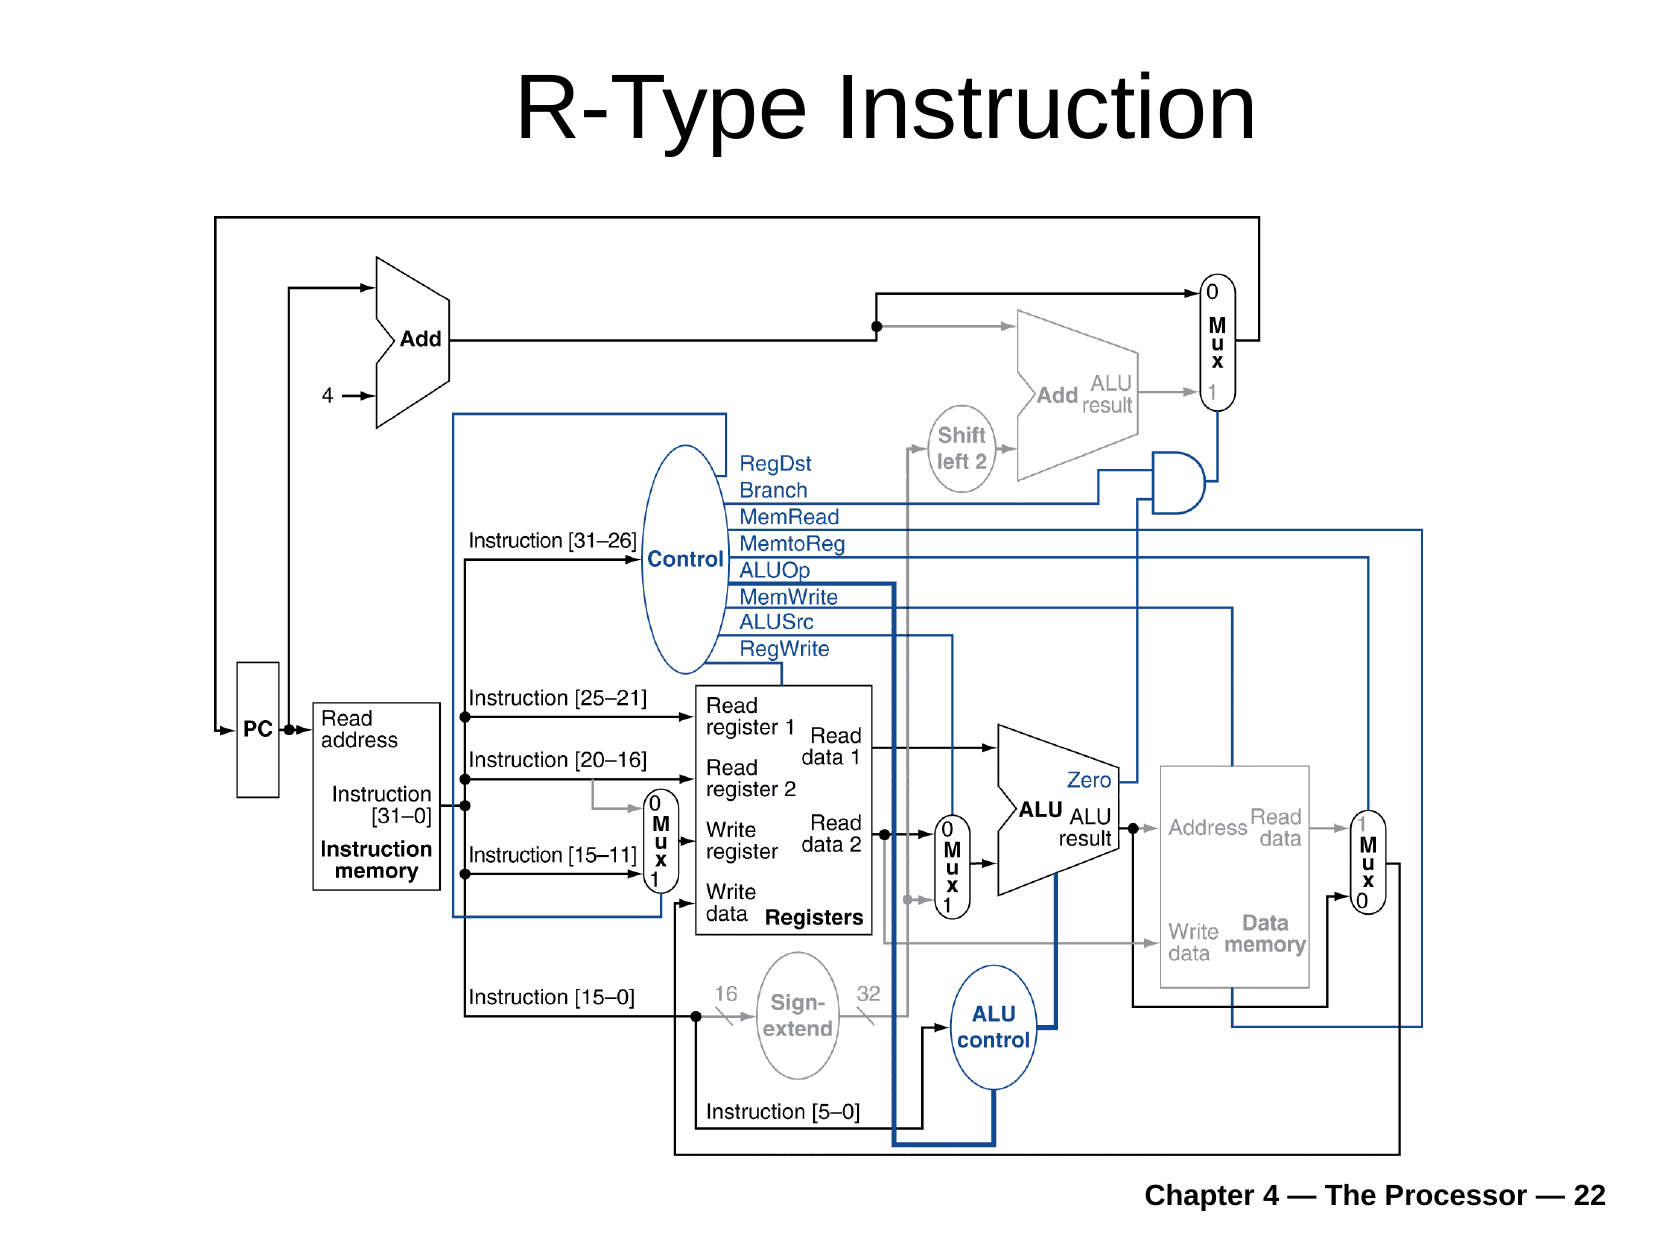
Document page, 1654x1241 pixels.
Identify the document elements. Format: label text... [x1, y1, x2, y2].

title R-Type Instruction [123, 26, 1618, 165]
picture [214, 216, 1423, 1156]
text_box Chapter 4 — The Processor — <number> [305, 1153, 1622, 1219]
